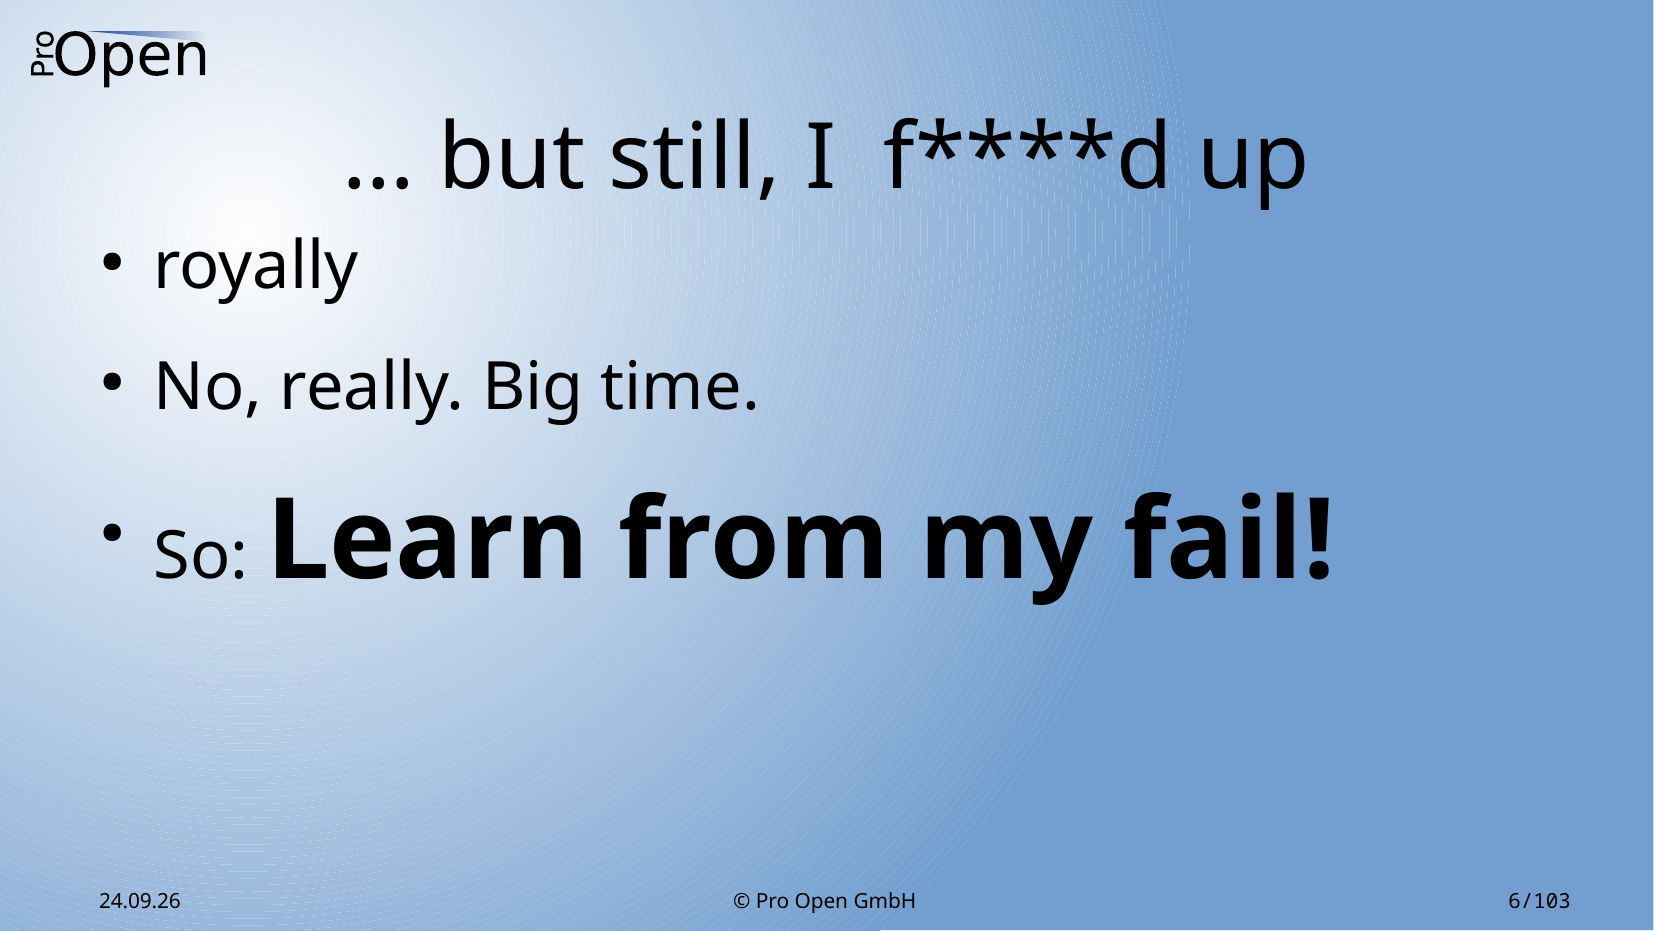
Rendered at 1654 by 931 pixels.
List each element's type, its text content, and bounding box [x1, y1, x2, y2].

list royally No, really. Big time. So: Learn from my fail! [82, 217, 1571, 827]
title … but still, I f****d up [82, 88, 1571, 217]
